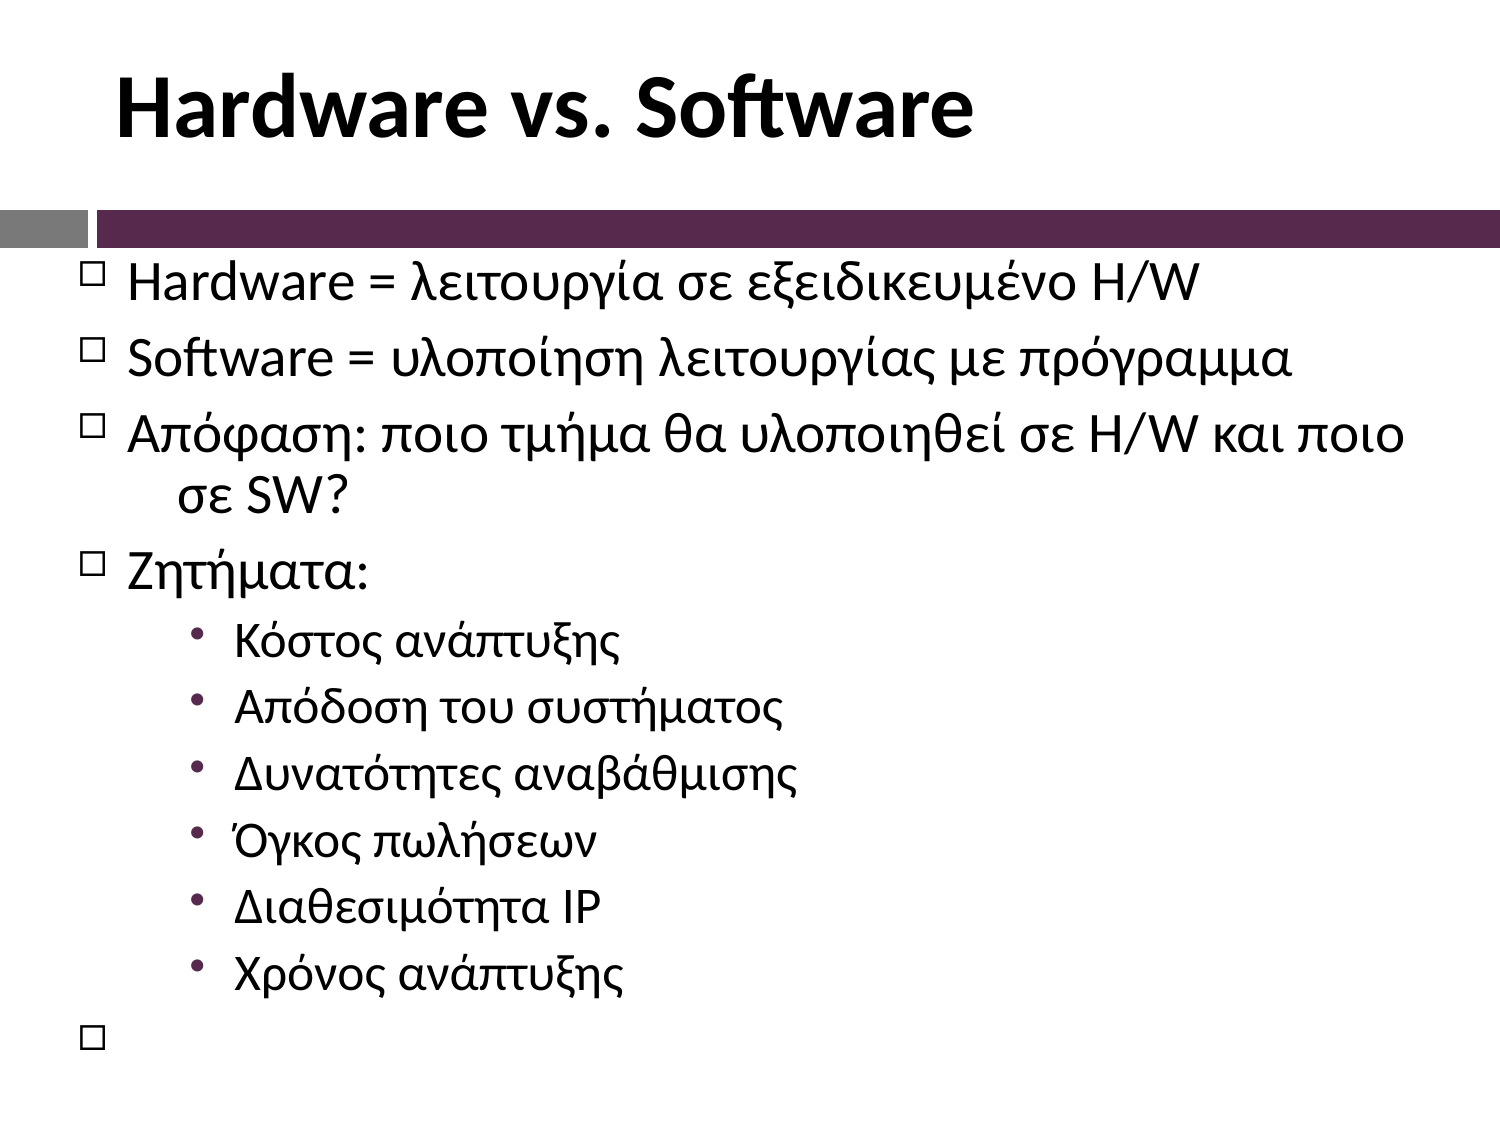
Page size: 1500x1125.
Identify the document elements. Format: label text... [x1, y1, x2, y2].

list Hardware = λειτουργία σε εξειδικευμένο H/W Software = υλοποίηση λειτουργίας με πρόγραμμα Απόφαση: ποιο τμήμα θα υλοποιηθεί σε Η/W και ποιο σε SW? Ζητήματα: Κόστος ανάπτυξης Απόδοση του συστήματος Δυνατότητες αναβάθμισης Όγκος πωλήσεων Διαθεσιμότητα IP Χρόνος ανάπτυξης [62, 243, 1438, 1012]
title Hardware vs. Software [100, 19, 1438, 182]
